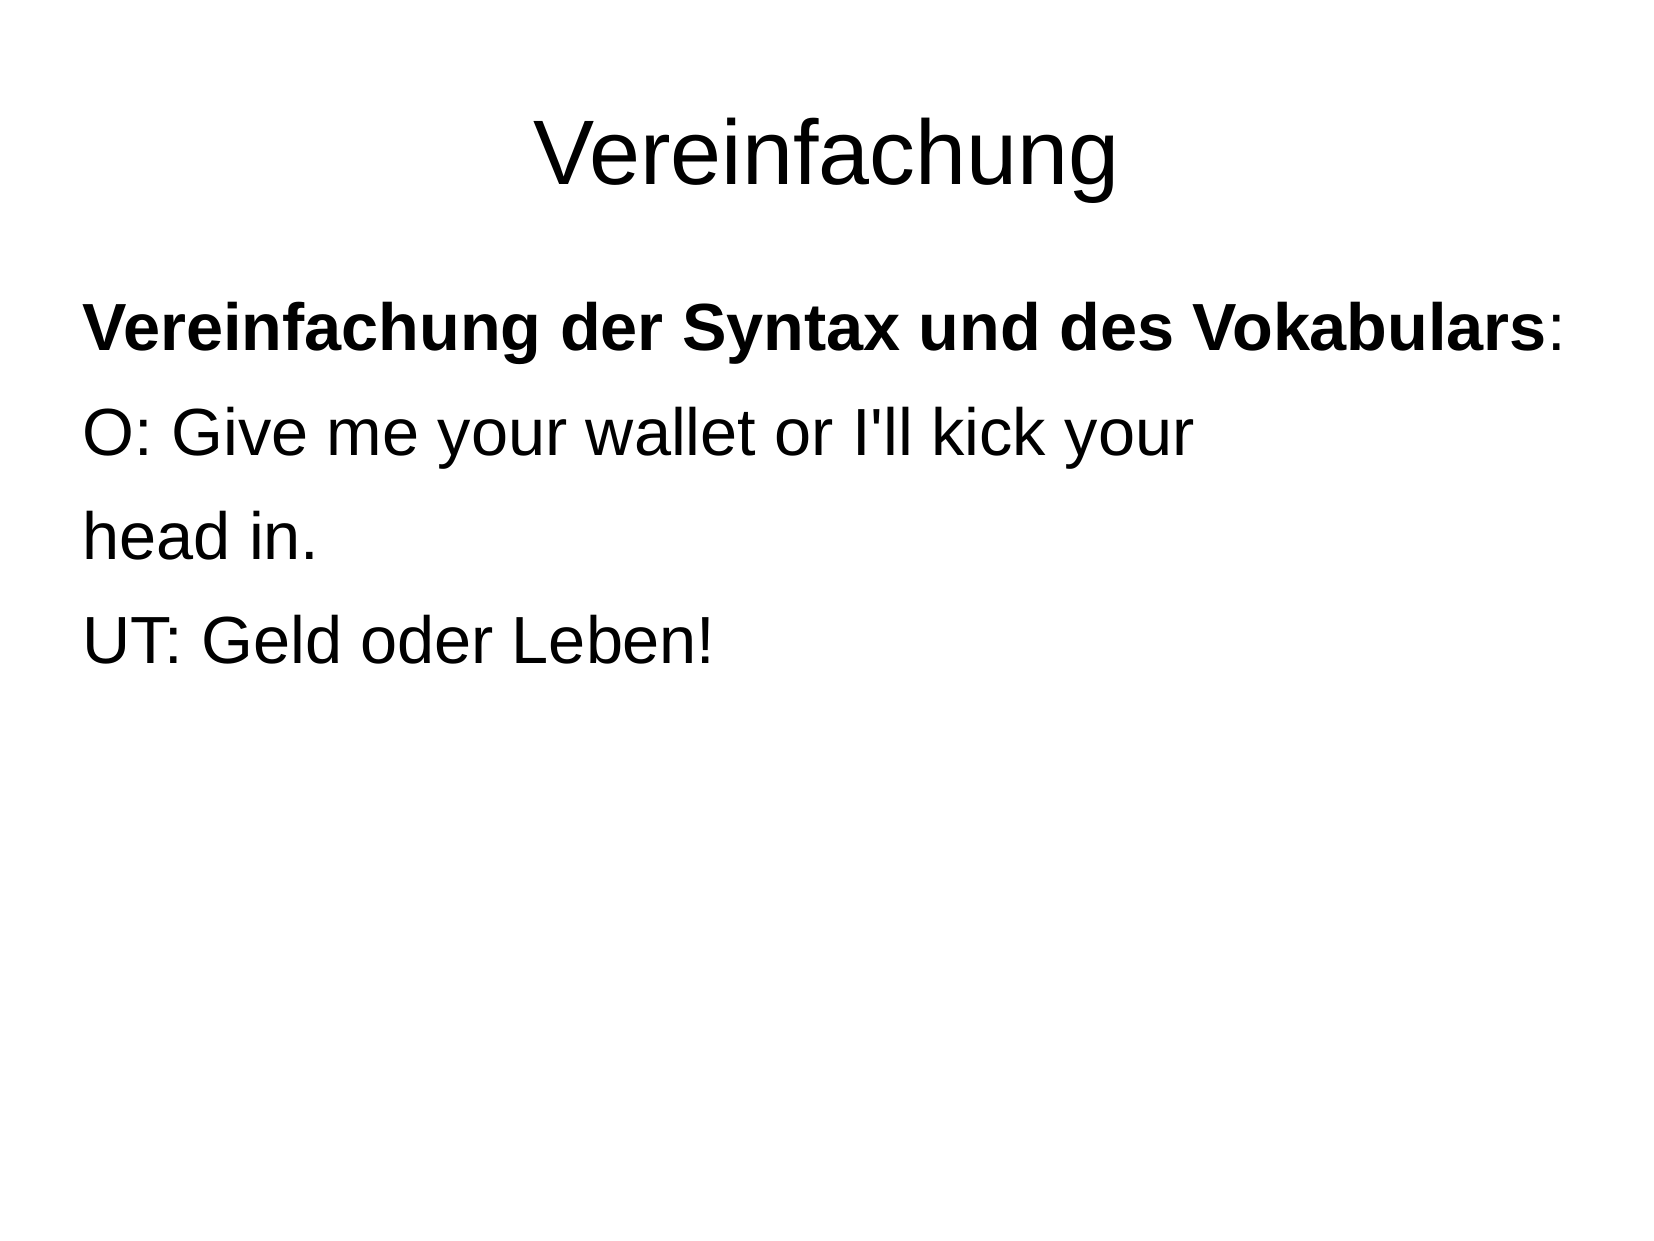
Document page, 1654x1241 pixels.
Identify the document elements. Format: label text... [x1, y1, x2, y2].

list Vereinfachung der Syntax und des Vokabulars: O: Give me your wallet or I'll kick your head in. UT: Geld oder Leben! [82, 290, 1571, 1010]
title Vereinfachung [82, 49, 1571, 257]
